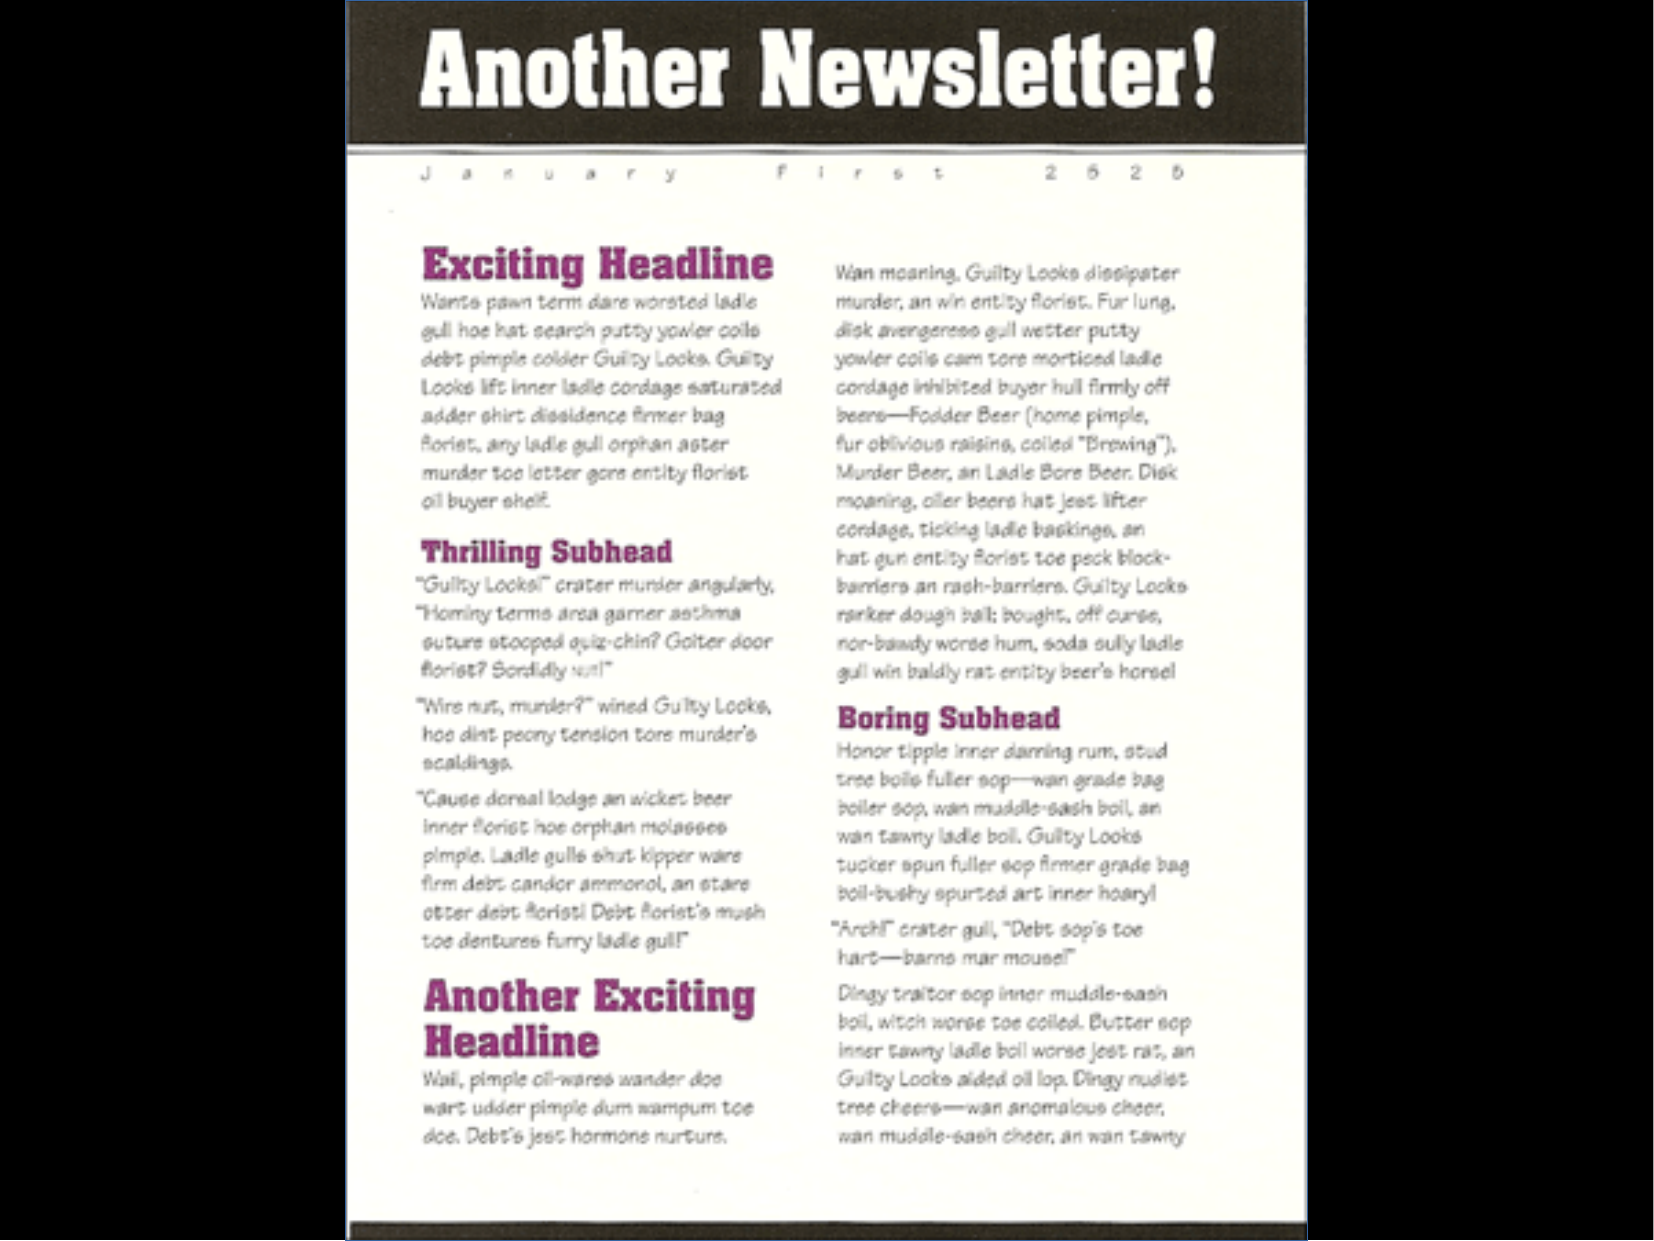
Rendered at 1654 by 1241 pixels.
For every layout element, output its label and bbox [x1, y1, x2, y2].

picture [345, 0, 1308, 1241]
